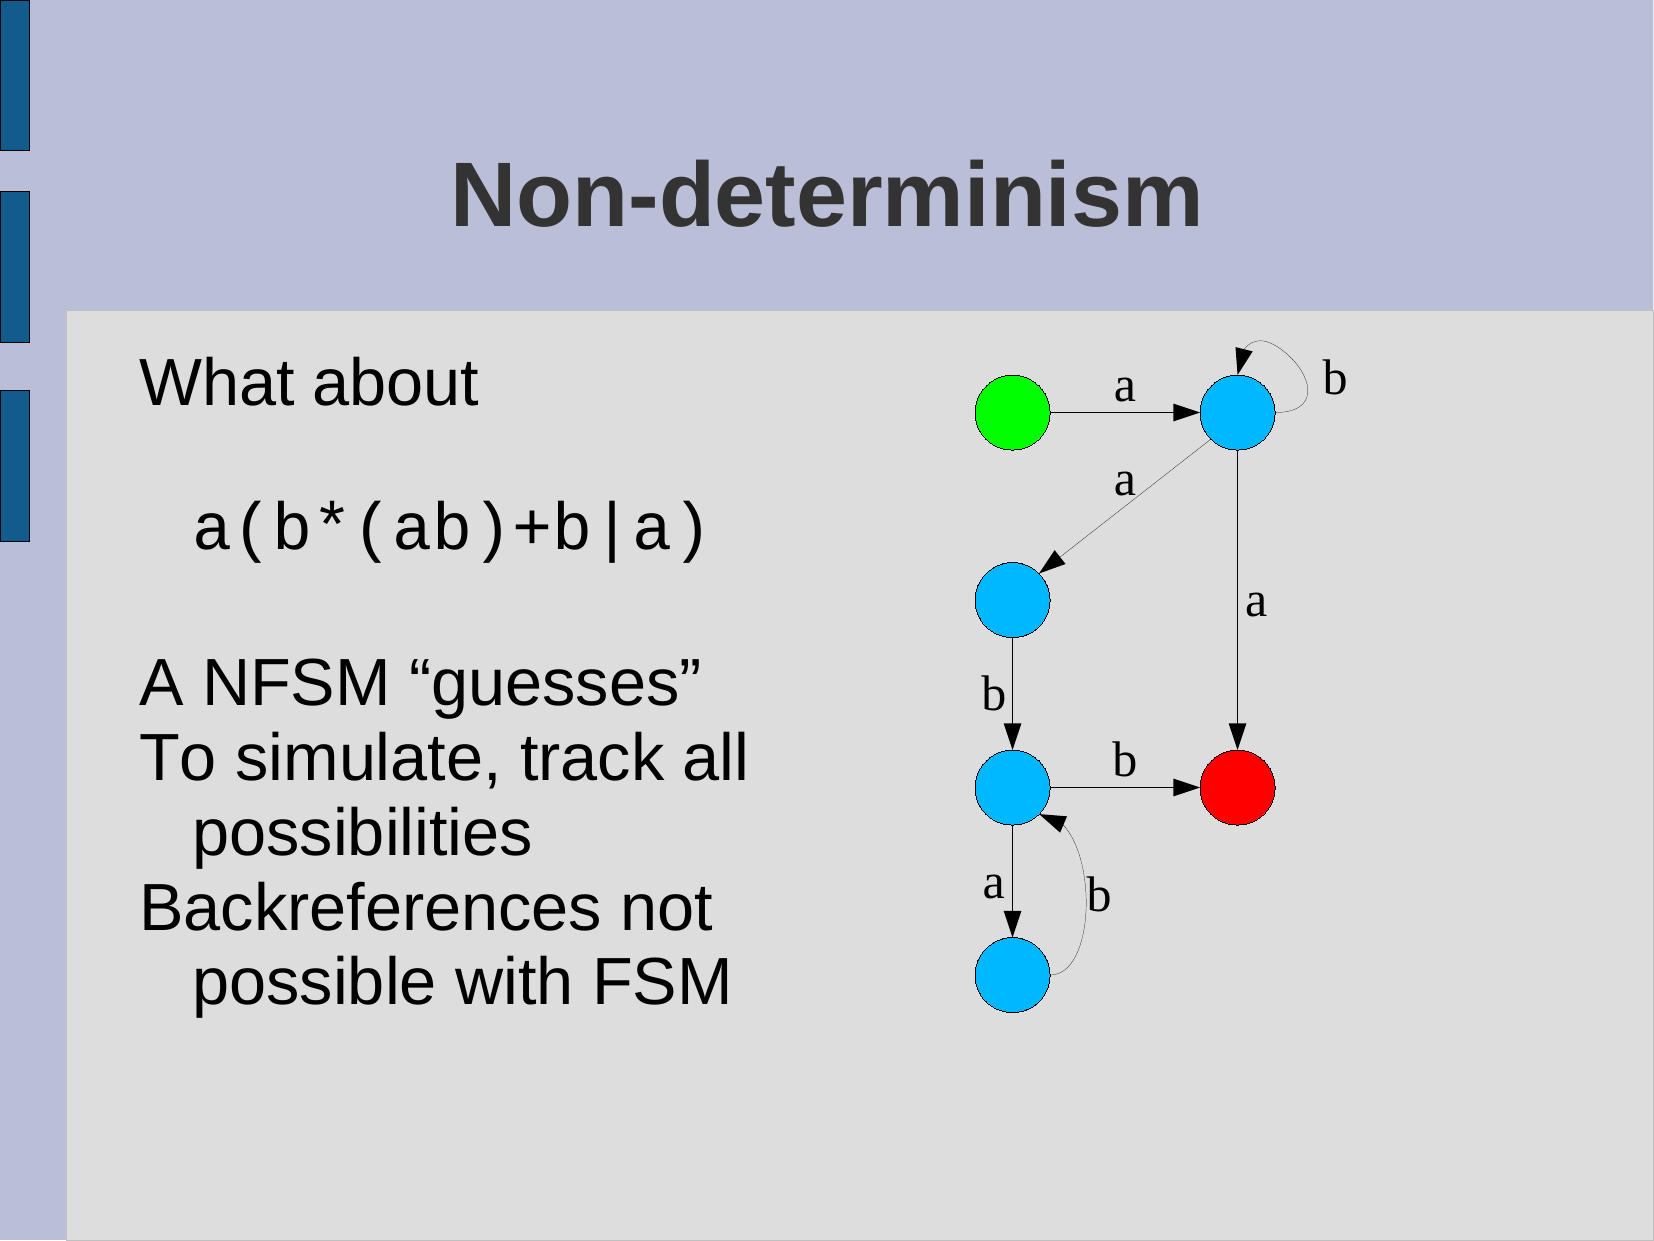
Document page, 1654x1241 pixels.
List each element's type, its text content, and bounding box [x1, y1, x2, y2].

text_box [975, 937, 1051, 1013]
text_box [975, 562, 1051, 638]
list What about a(b*(ab)+b|a) A NFSM “guesses” To simulate, track all possibilities Backreferences not possible with FSM [121, 344, 811, 1127]
text_box [975, 375, 1051, 451]
text_box [975, 750, 1051, 826]
text_box [1200, 750, 1276, 826]
title Non-determinism [121, 91, 1534, 299]
text_box [1200, 375, 1276, 451]
